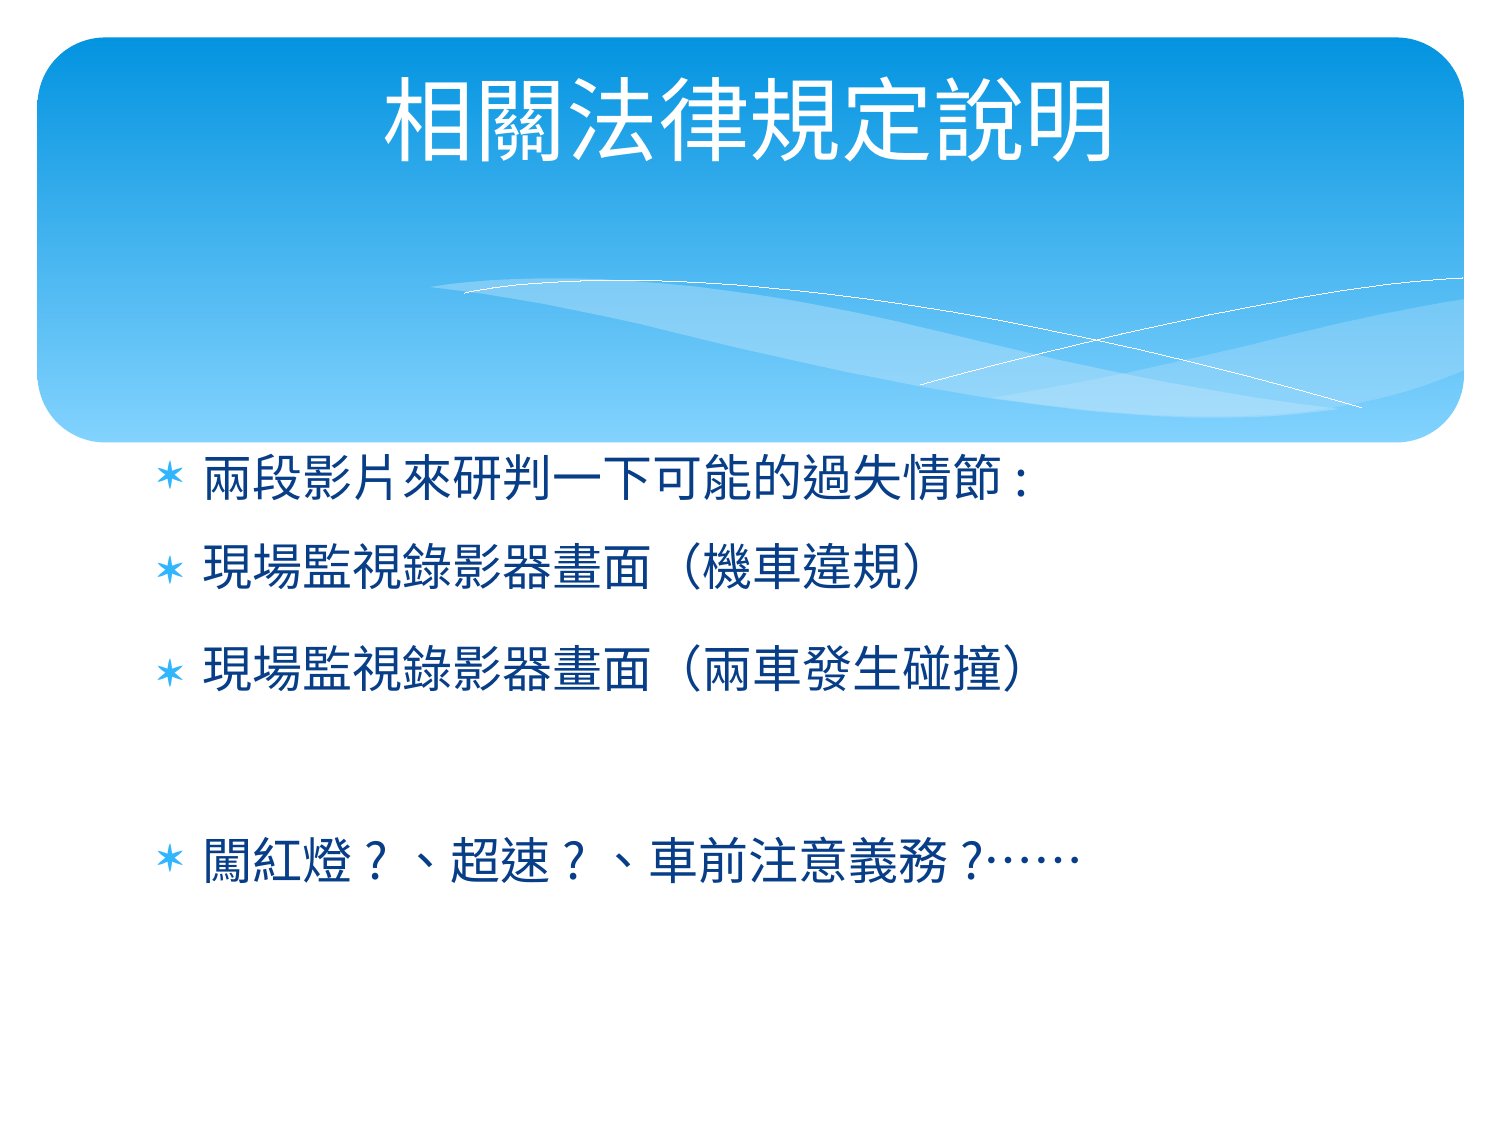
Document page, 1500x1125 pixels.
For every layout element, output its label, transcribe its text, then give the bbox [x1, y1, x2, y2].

list 兩段影片來研判一下可能的過失情節: 現場監視錄影器畫面（機車違規） 現場監視錄影器畫面（兩車發生碰撞） 闖紅燈?、超速?、車前注意義務?…… [143, 438, 1359, 1005]
title 相關法律規定說明 [75, 55, 1425, 261]
